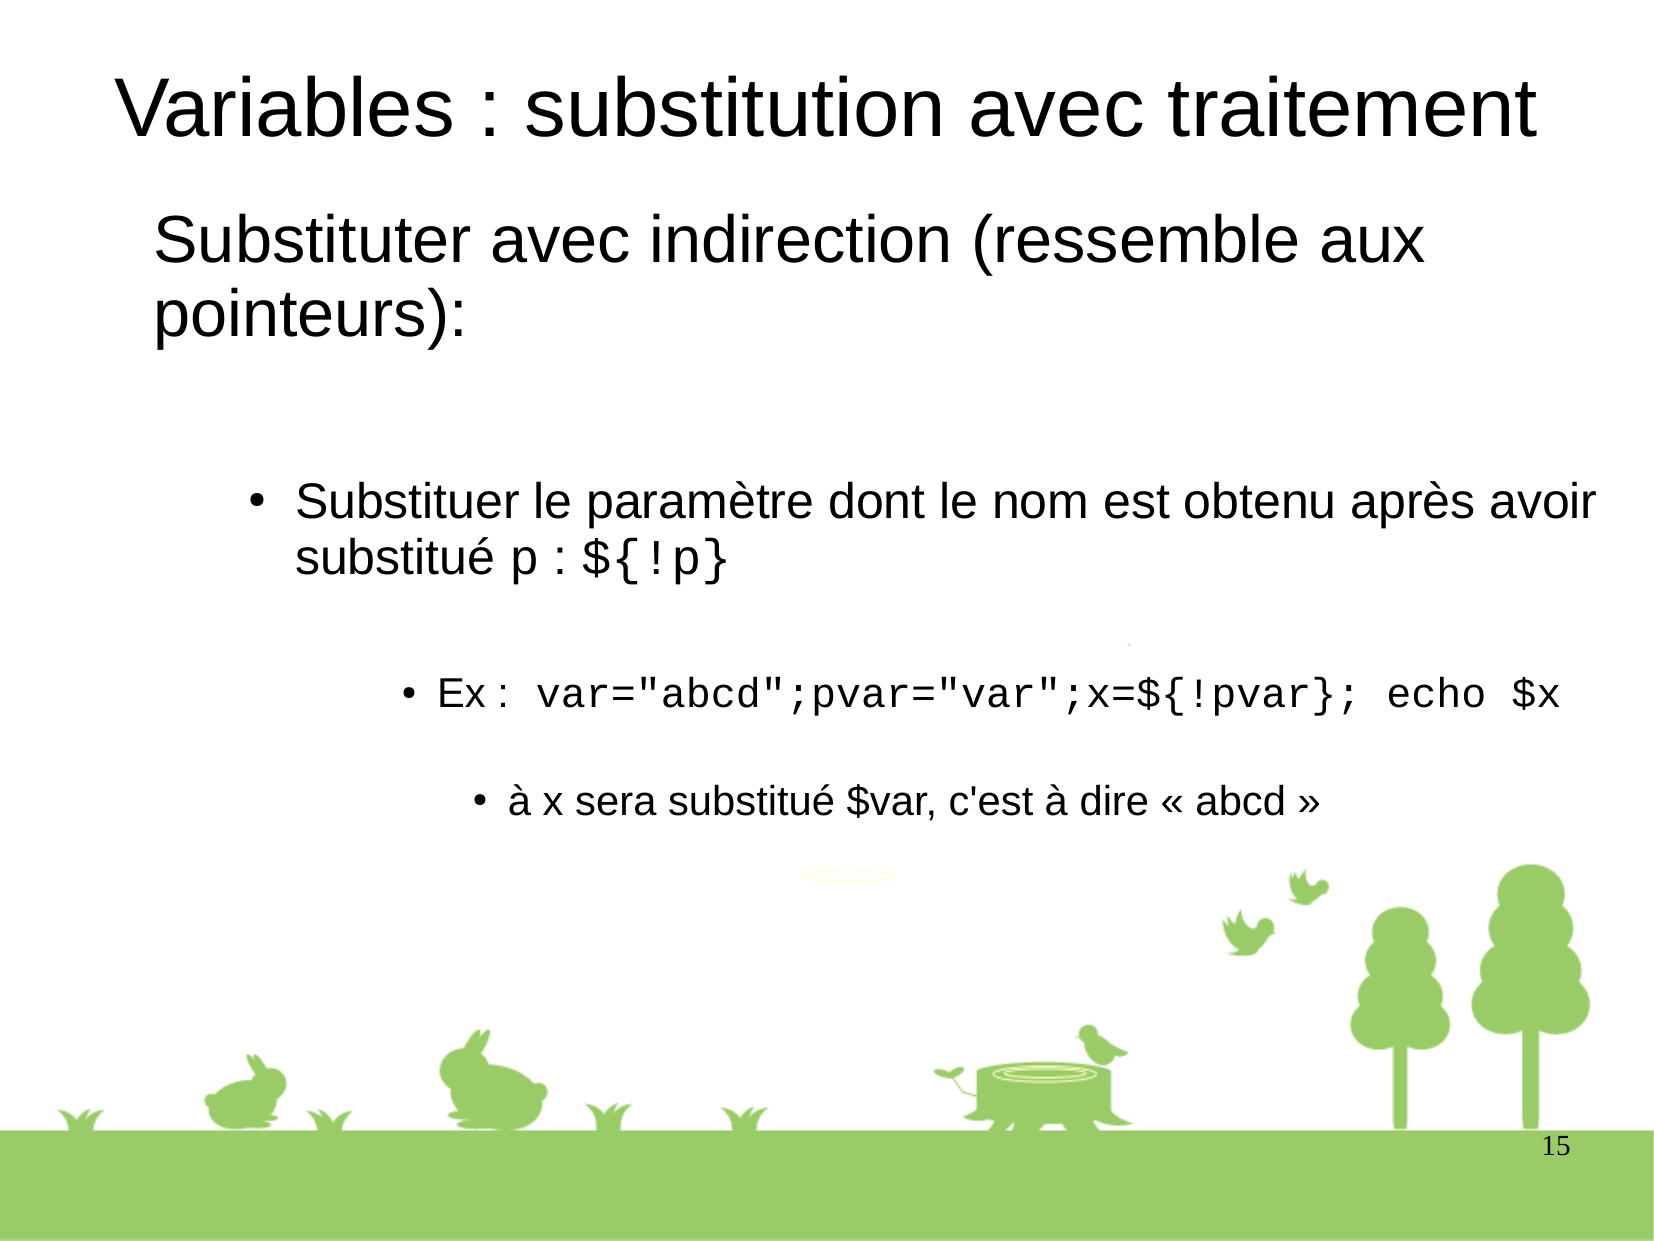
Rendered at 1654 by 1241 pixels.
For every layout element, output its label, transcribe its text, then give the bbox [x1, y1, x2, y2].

list Substituter avec indirection (ressemble aux pointeurs): Substituer le paramètre dont le nom est obtenu après avoir substitué p : ${!p} Ex : var="abcd";pvar="var";x=${!pvar}; echo $x à x sera substitué $var, c'est à dire « abcd » [82, 201, 1607, 1211]
title Variables : substitution avec traitement [82, 49, 1571, 166]
picture [0, 0, 1654, 1241]
